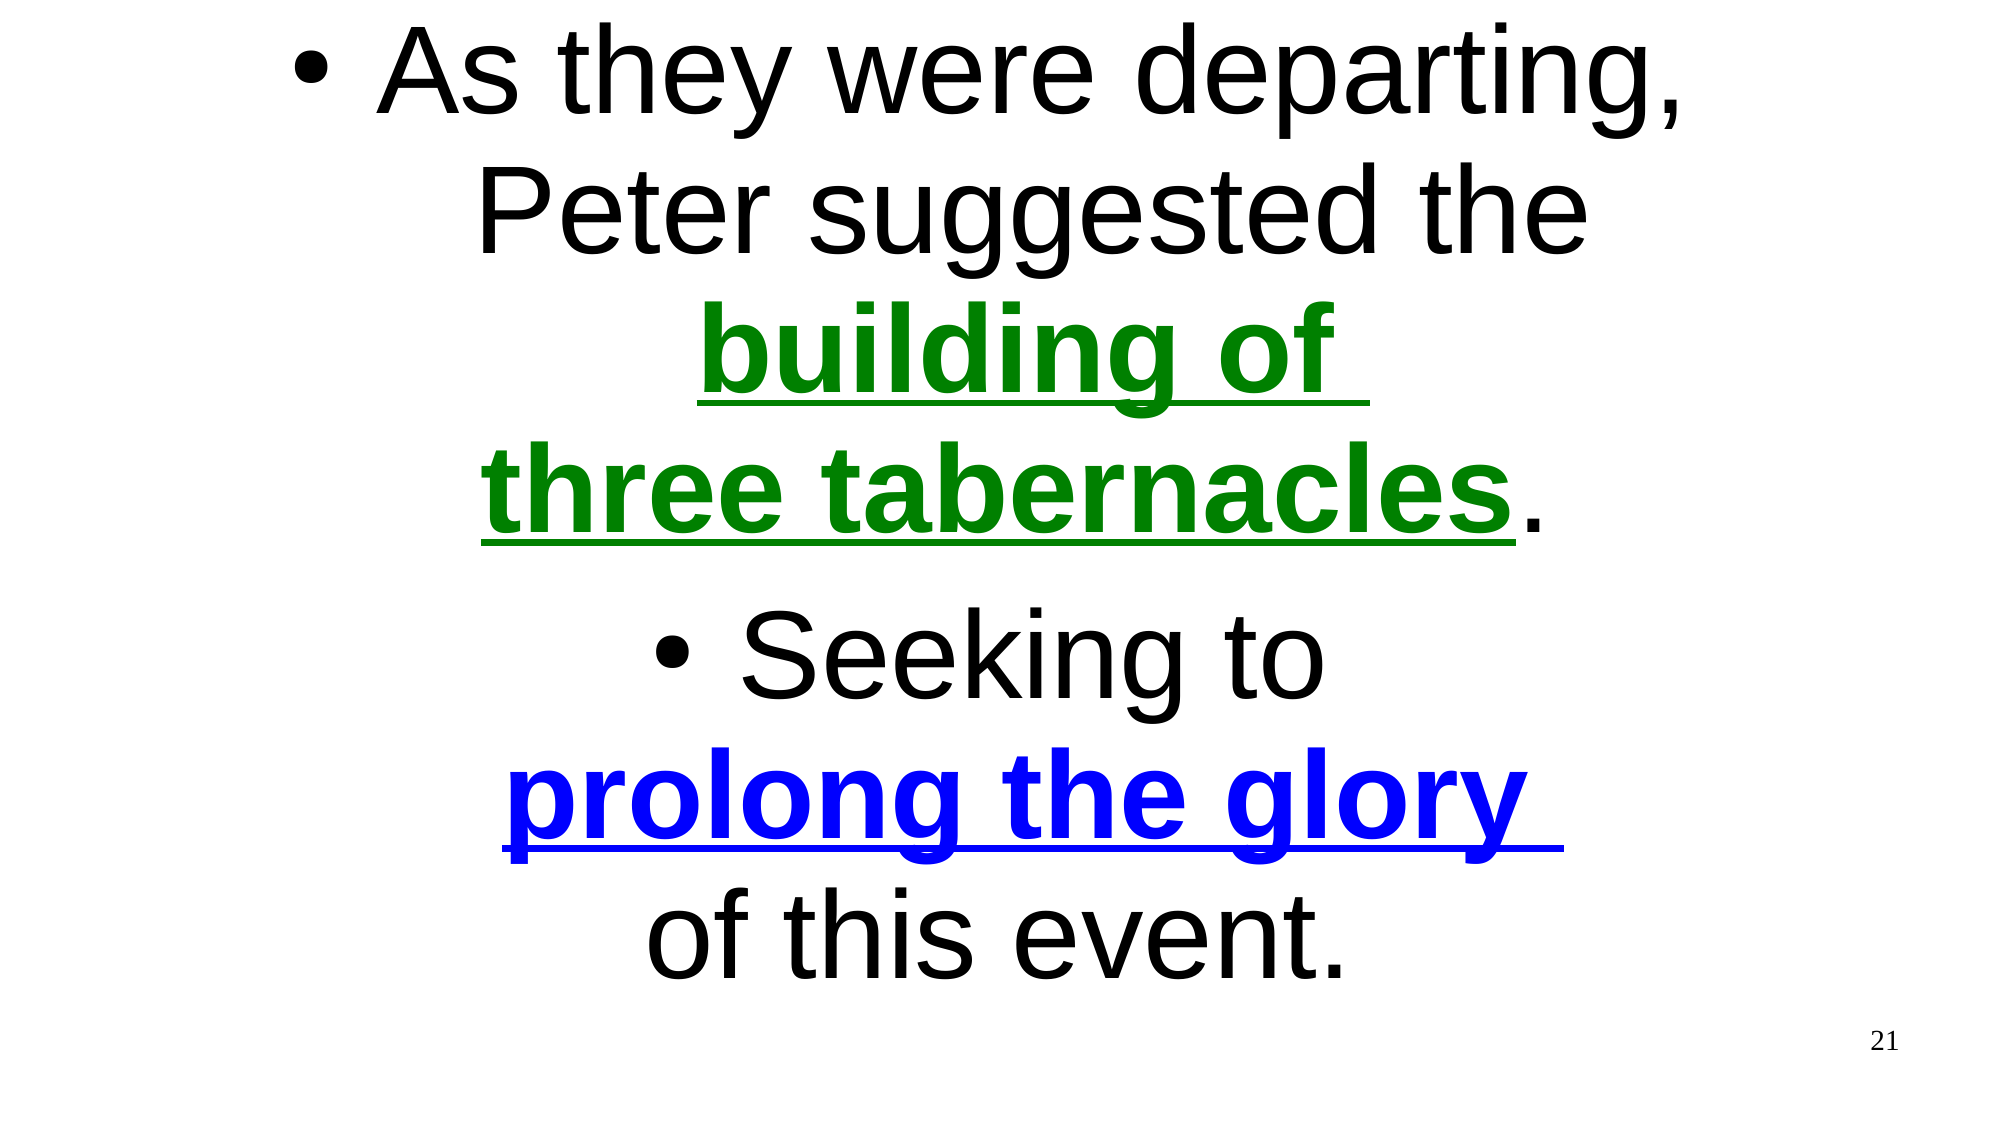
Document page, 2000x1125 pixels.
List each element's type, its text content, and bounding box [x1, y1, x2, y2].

list As they were departing, Peter suggested the building of three tabernacles. Seeking to prolong the glory of this event. [0, 0, 1996, 1123]
